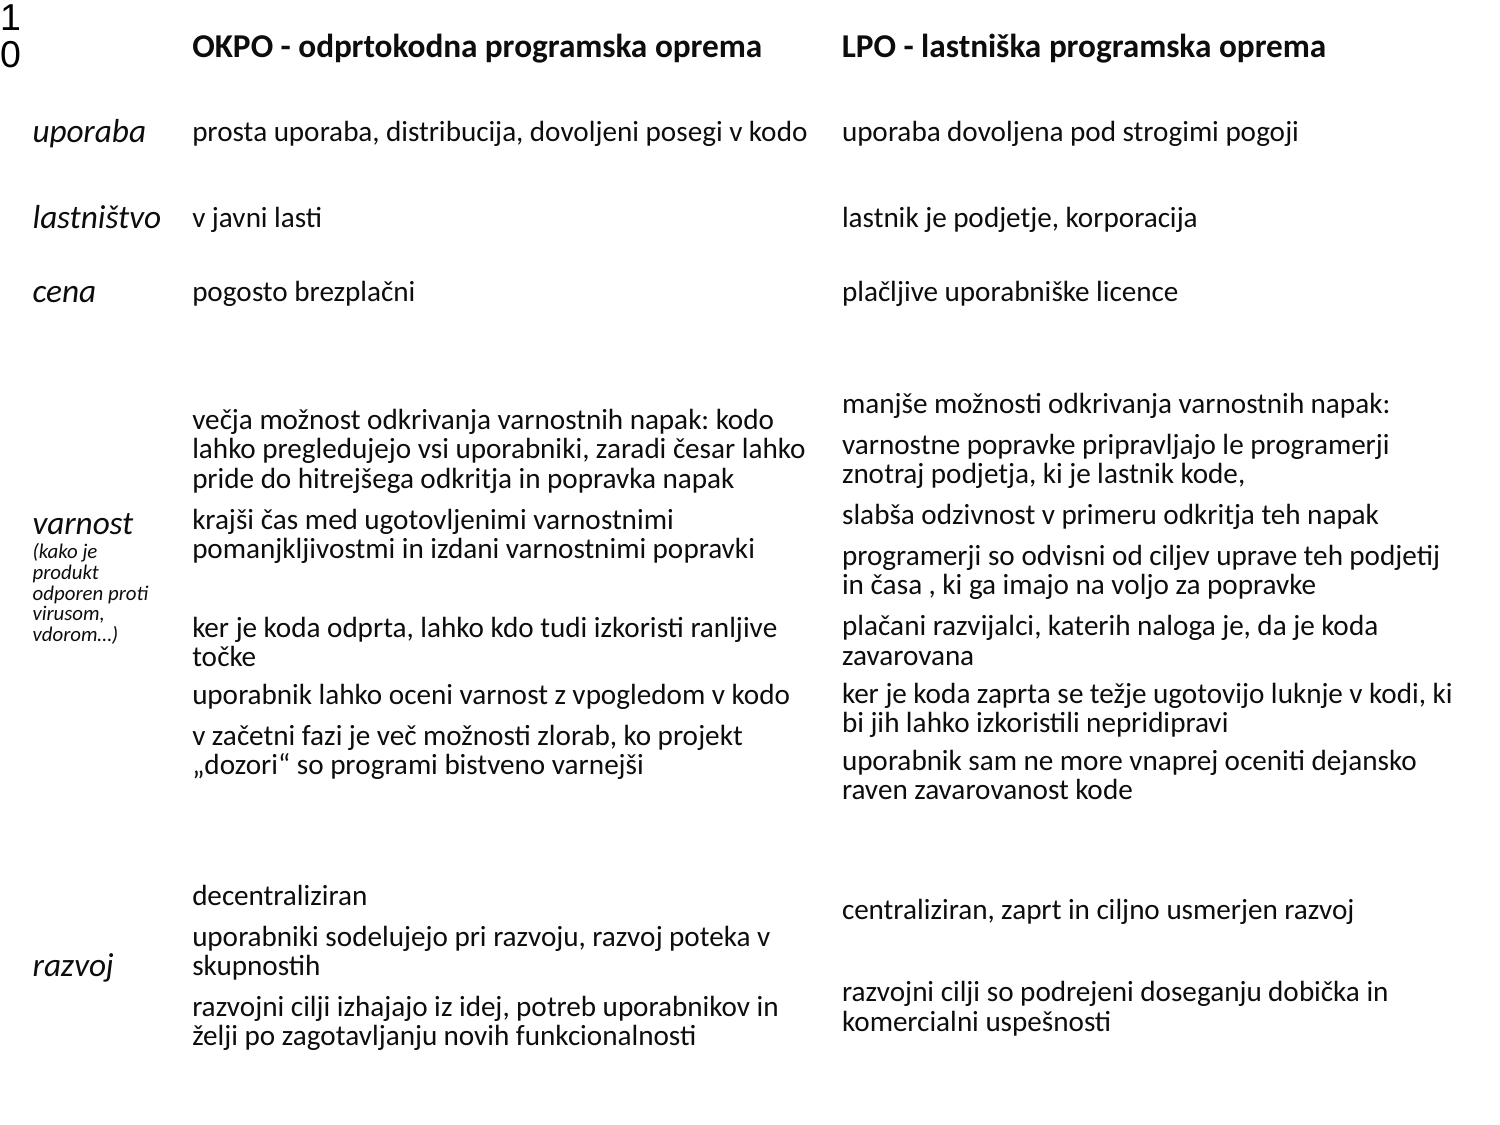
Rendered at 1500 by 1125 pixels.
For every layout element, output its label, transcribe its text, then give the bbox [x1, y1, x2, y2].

table_cell decentraliziran uporabniki sodelujejo pri razvoju, razvoj poteka v skupnostih razvojni cilji izhajajo iz idej, potreb uporabnikov in želji po zagotavljanju novih funkcionalnosti [177, 867, 827, 1069]
table_cell pogosto brezplačni [177, 265, 827, 323]
table_cell cena [18, 265, 177, 323]
table_header [18, 5, 177, 94]
table_header LPO - lastniška programska oprema [827, 5, 1483, 94]
table_cell prosta uporaba, distribucija, dovoljeni posegi v kodo [177, 94, 827, 175]
table_cell centraliziran, zaprt in ciljno usmerjen razvoj razvojni cilji so podrejeni doseganju dobička in komercialni uspešnosti [827, 867, 1483, 1069]
table_cell manjše možnosti odkrivanja varnostnih napak: varnostne popravke pripravljajo le programerji znotraj podjetja, ki je lastnik kode, slabša odzivnost v primeru odkritja teh napak programerji so odvisni od ciljev uprave teh podjetij in časa , ki ga imajo na voljo za popravke plačani razvijalci, katerih naloga je, da je koda zavarovana ker je koda zaprta se težje ugotovijo luknje v kodi, ki bi jih lahko izkoristili nepridipravi uporabnik sam ne more vnaprej oceniti dejansko raven zavarovanost kode [827, 323, 1483, 867]
table_cell lastnik je podjetje, korporacija [827, 175, 1483, 265]
table_cell večja možnost odkrivanja varnostnih napak: kodo lahko pregledujejo vsi uporabniki, zaradi česar lahko pride do hitrejšega odkritja in popravka napak krajši čas med ugotovljenimi varnostnimi pomanjkljivostmi in izdani varnostnimi popravki ker je koda odprta, lahko kdo tudi izkoristi ranljive točke uporabnik lahko oceni varnost z vpogledom v kodo v začetni fazi je več možnosti zlorab, ko projekt „dozori“ so programi bistveno varnejši [177, 323, 827, 867]
table_cell plačljive uporabniške licence [827, 265, 1483, 323]
table_cell v javni lasti [177, 175, 827, 265]
table_cell uporaba dovoljena pod strogimi pogoji [827, 94, 1483, 175]
table_cell lastništvo [18, 175, 177, 265]
table_header OKPO - odprtokodna programska oprema [177, 5, 827, 94]
table_cell varnost (kako je produkt odporen proti virusom, vdorom…) [18, 323, 177, 867]
table_cell razvoj [18, 867, 177, 1069]
table_cell uporaba [18, 94, 177, 175]
